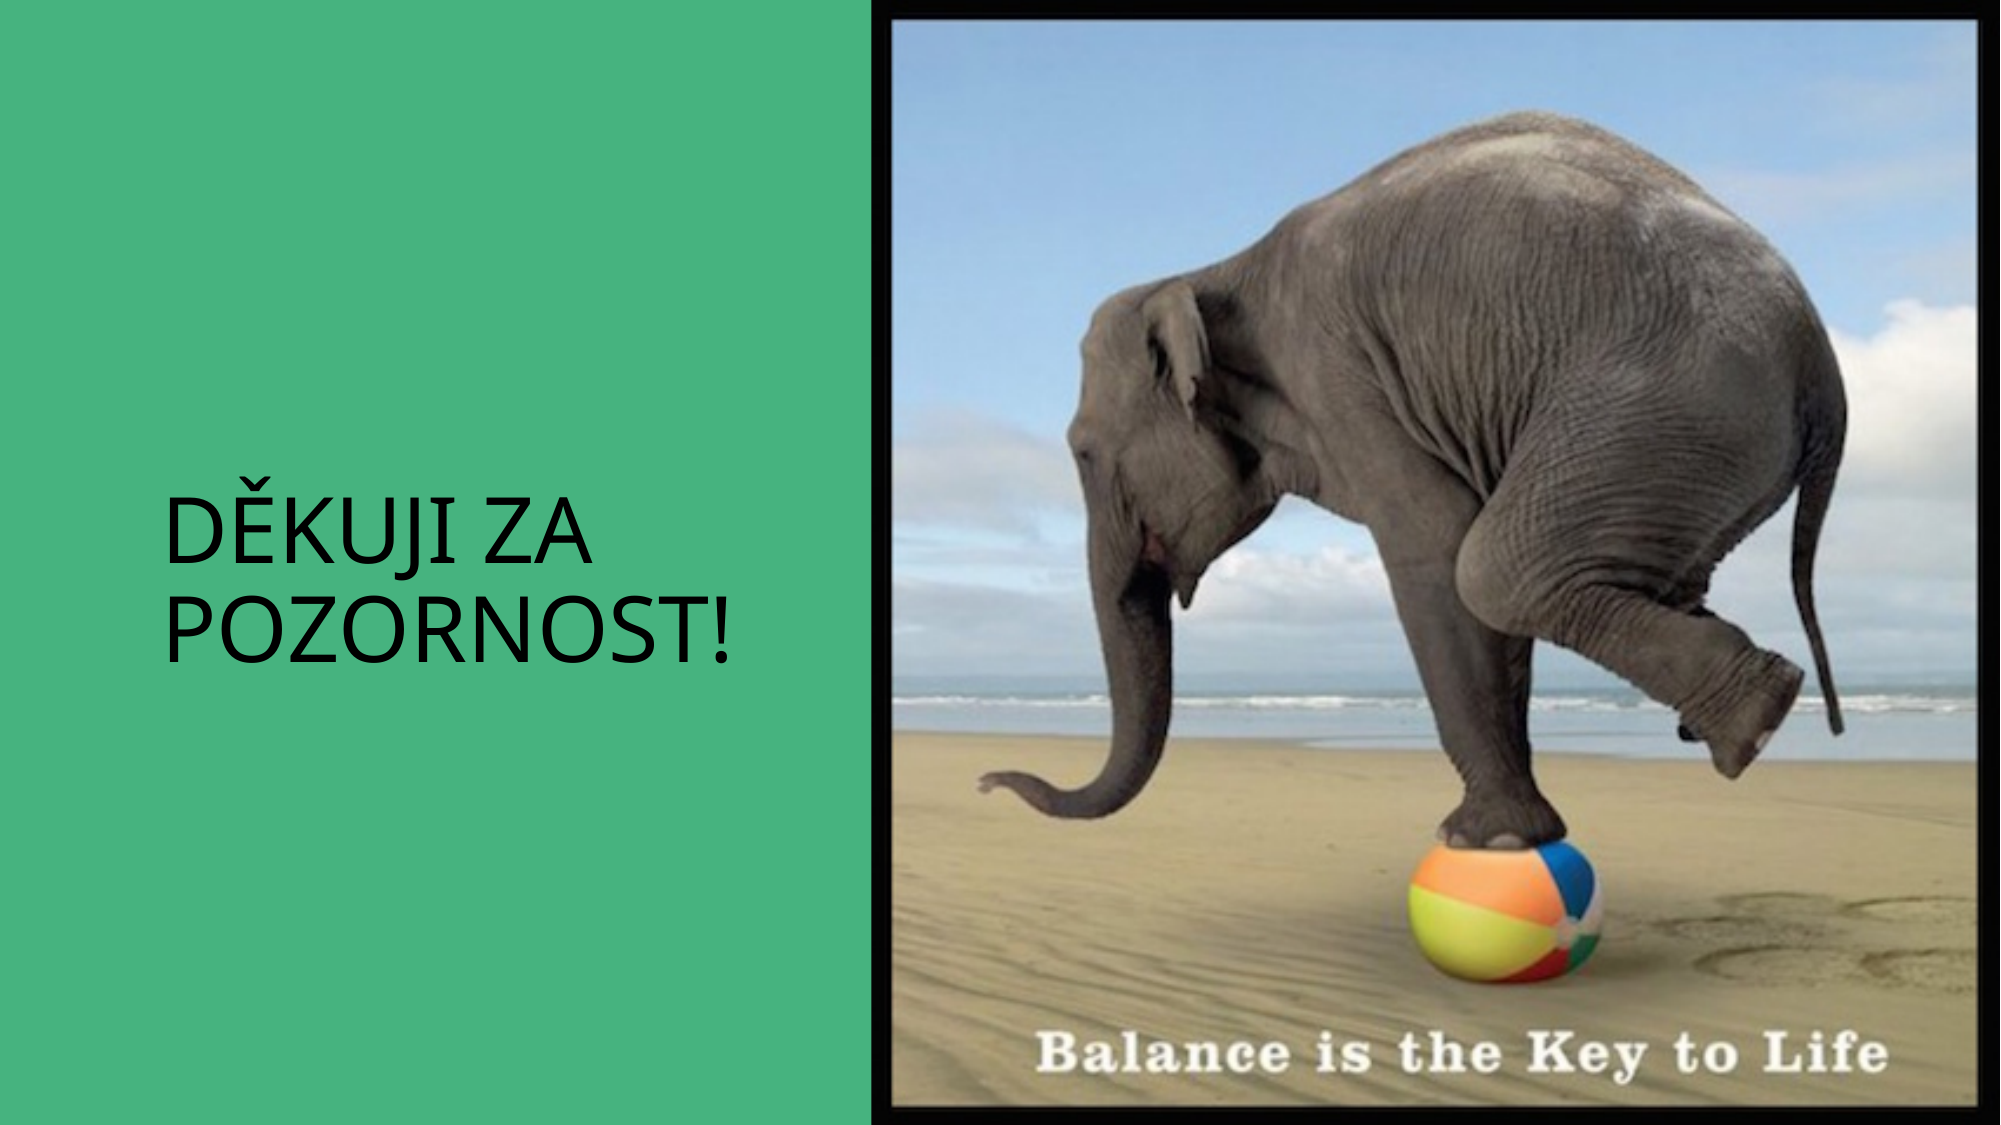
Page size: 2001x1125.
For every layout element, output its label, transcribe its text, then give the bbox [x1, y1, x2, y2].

text_box [0, 0, 871, 1125]
title DĚKUJI ZA POZORNOST! [146, 104, 759, 691]
picture [871, 0, 2000, 1125]
